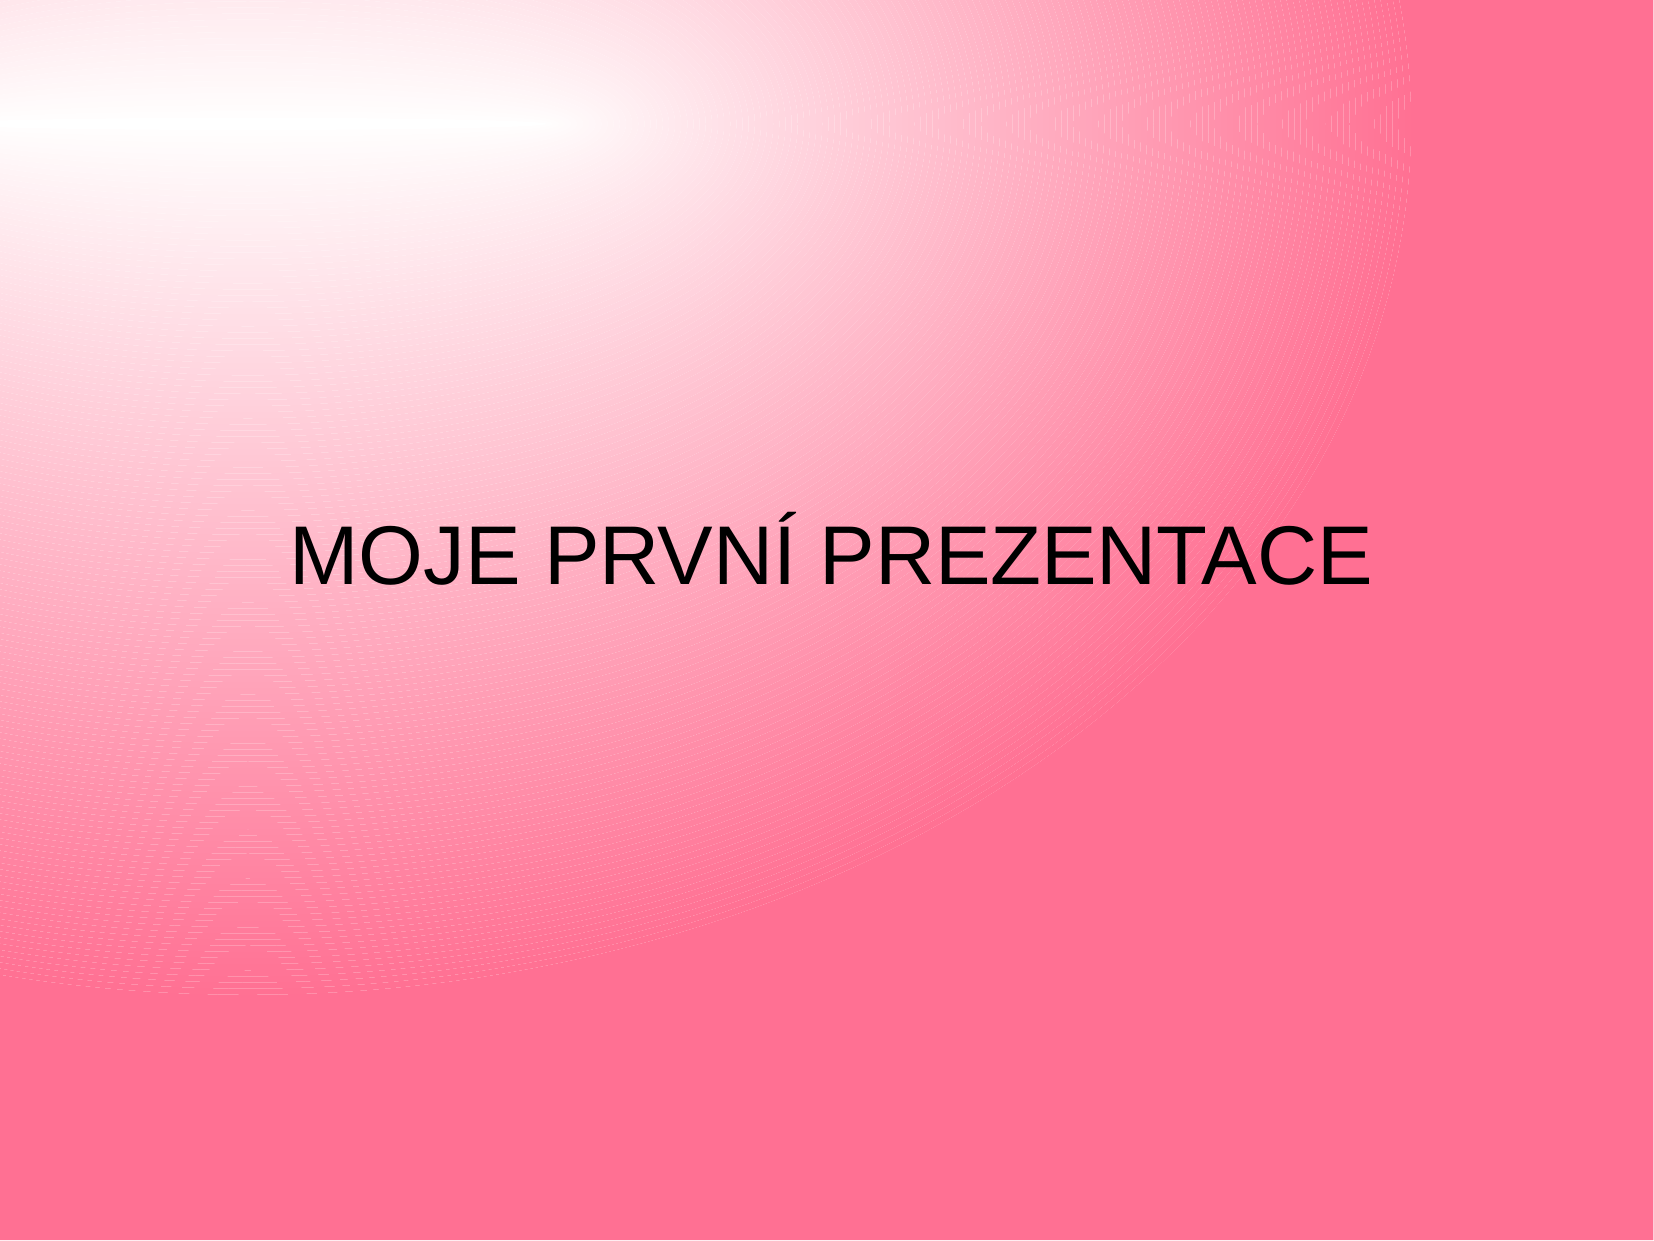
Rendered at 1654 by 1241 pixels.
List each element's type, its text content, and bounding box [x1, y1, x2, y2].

text_box MOJE PRVNÍ PREZENTACE [274, 501, 1388, 610]
